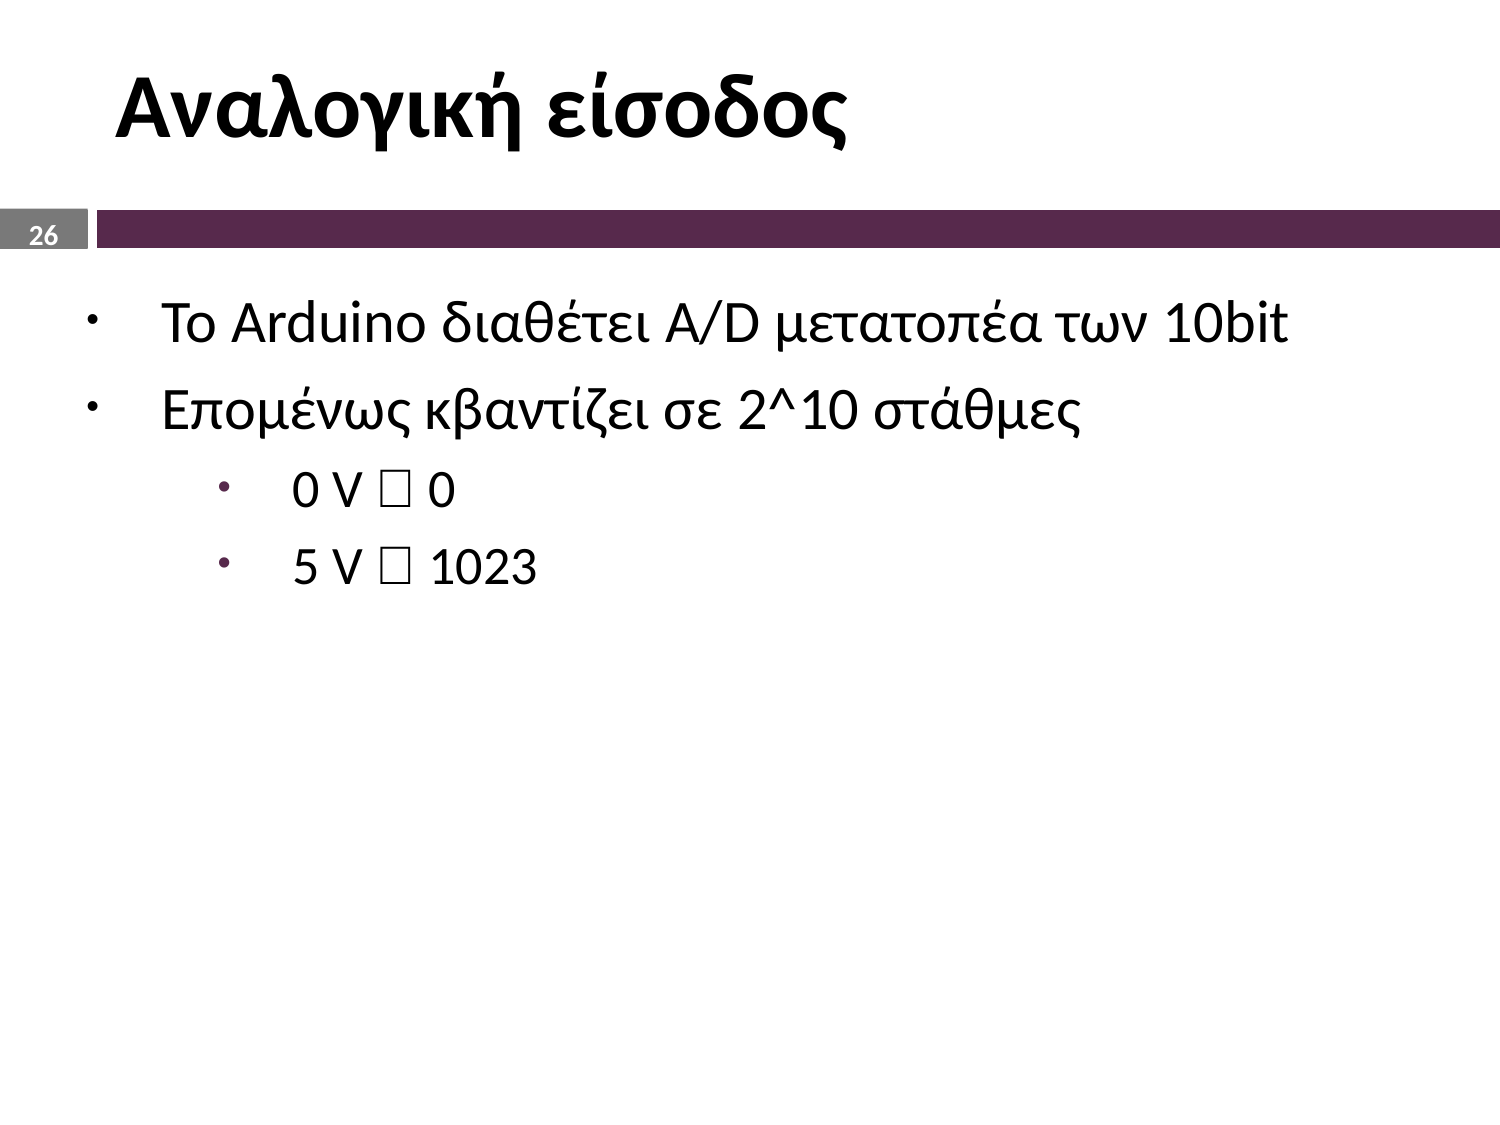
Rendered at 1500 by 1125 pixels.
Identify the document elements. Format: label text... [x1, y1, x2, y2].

list Το Arduino διαθέτει A/D μετατοπέα των 10bit Επομένως κβαντίζει σε 2^10 στάθμες 0 V  0 5 V  1023 [71, 275, 1458, 1000]
title Αναλογική είσοδος [100, 19, 1438, 182]
text_box [0, 208, 88, 249]
